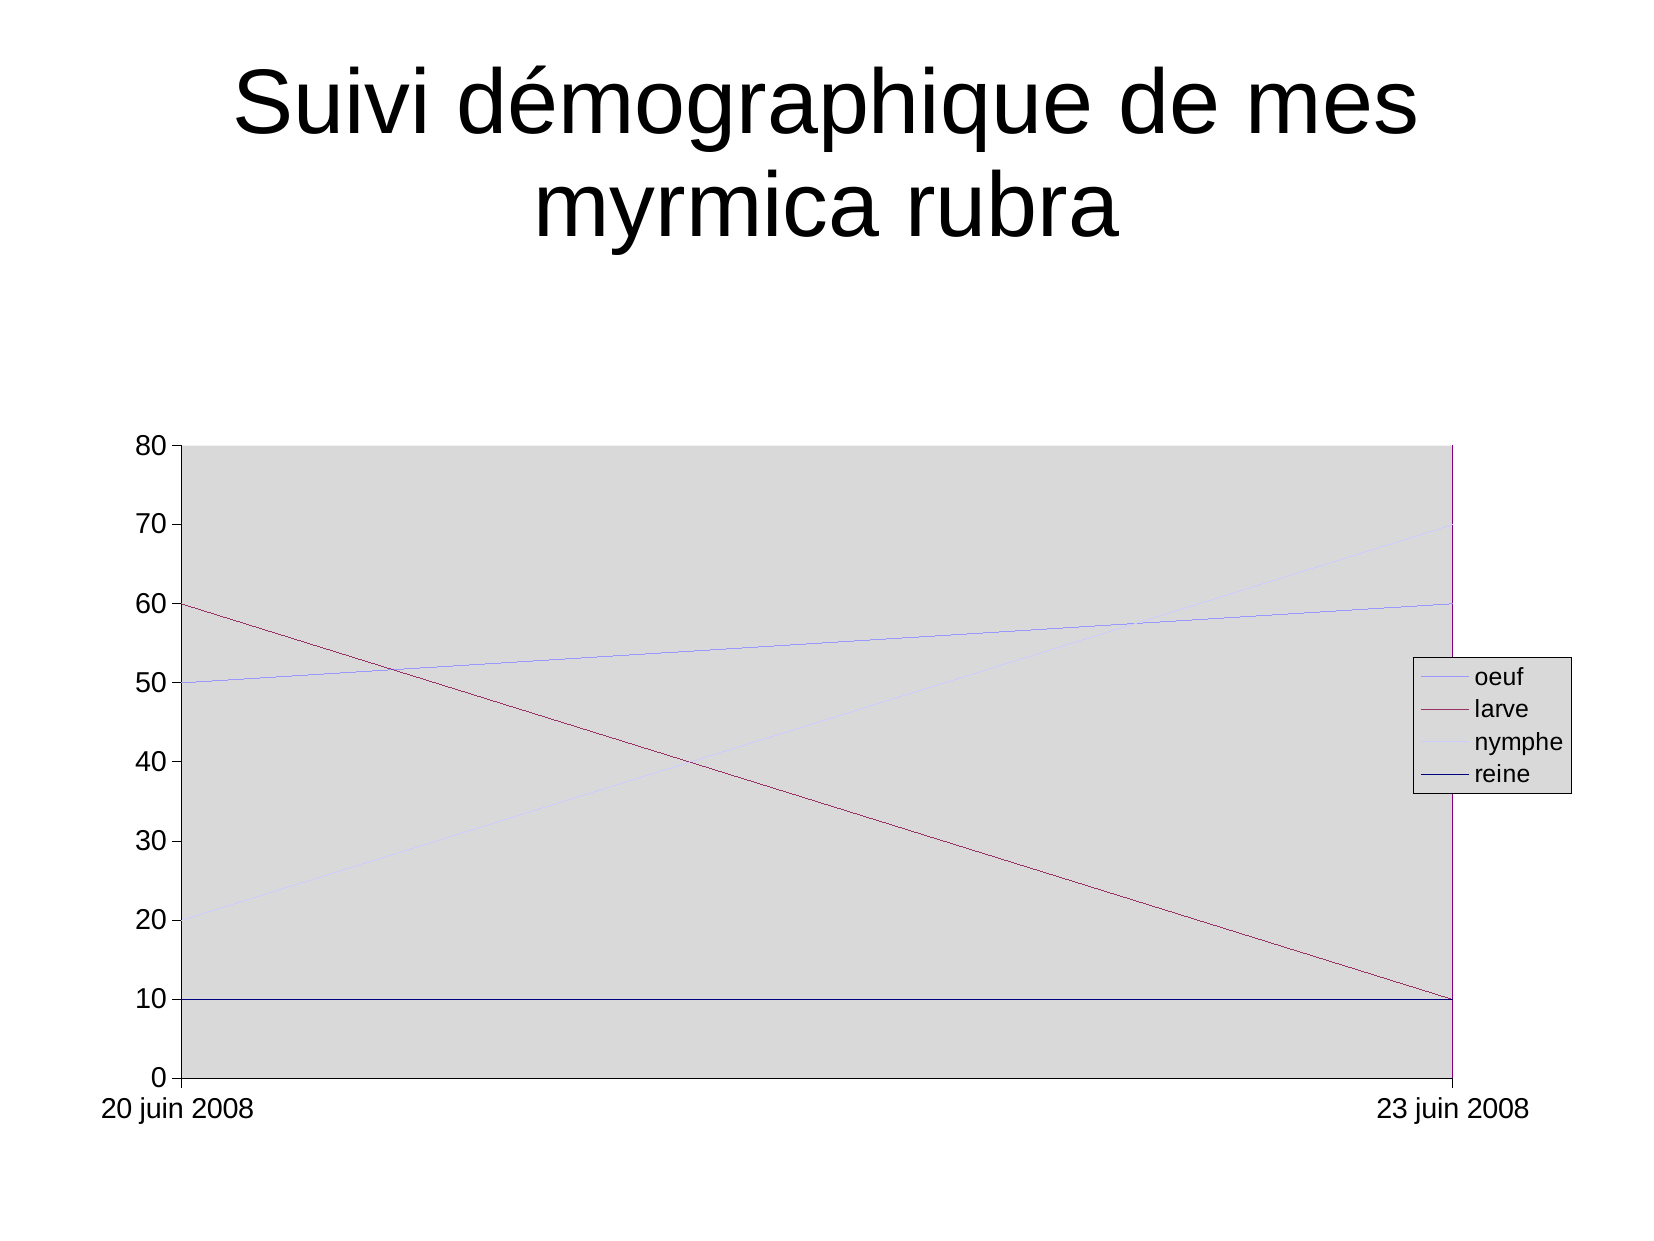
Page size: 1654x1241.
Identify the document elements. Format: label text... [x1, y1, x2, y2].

title Suivi démographique de mes myrmica rubra [82, 49, 1571, 257]
chart [85, 324, 1574, 1143]
